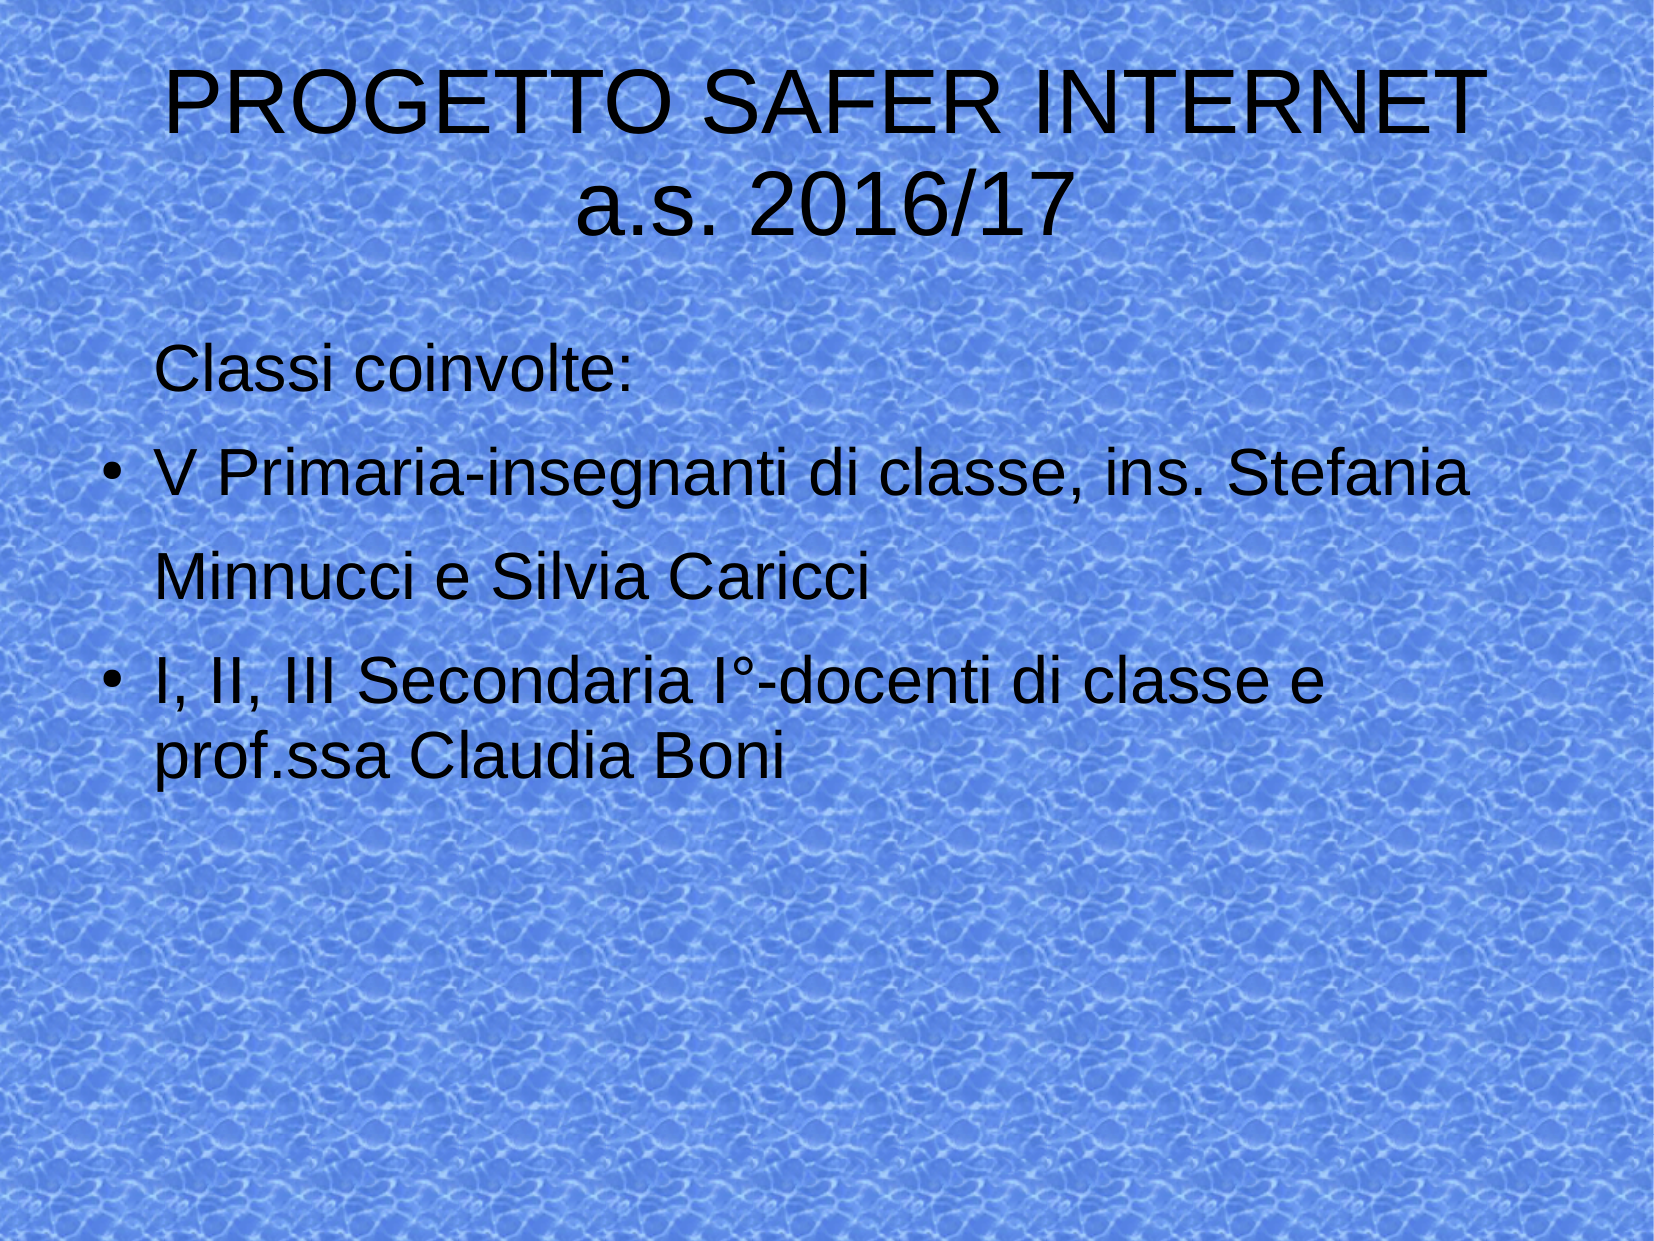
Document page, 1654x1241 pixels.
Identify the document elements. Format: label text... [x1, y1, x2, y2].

picture [0, 0, 1654, 1241]
list Classi coinvolte: V Primaria-insegnanti di classe, ins. Stefania Minnucci e Silvia Caricci I, II, III Secondaria I°-docenti di classe e prof.ssa Claudia Boni [82, 330, 1571, 1150]
title PROGETTO SAFER INTERNET a.s. 2016/17 [82, 49, 1571, 257]
